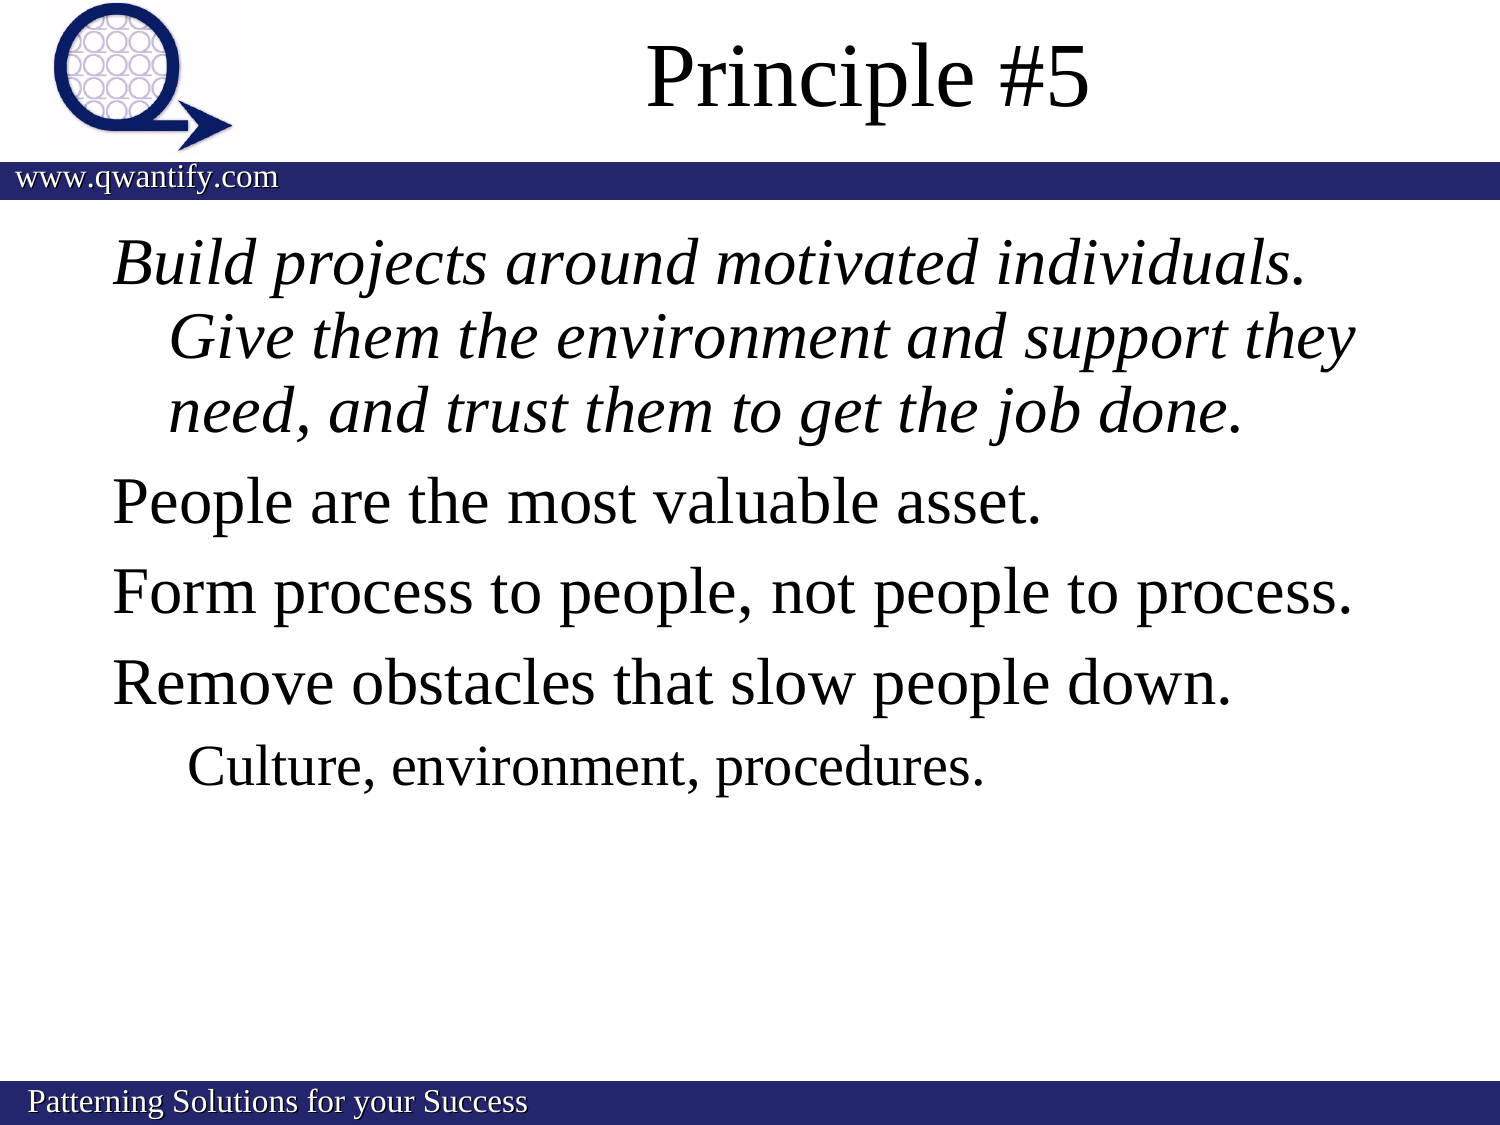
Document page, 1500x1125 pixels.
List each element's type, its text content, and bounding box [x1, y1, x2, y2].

picture [50, 0, 238, 157]
picture [0, 162, 1500, 200]
list Build projects around motivated individuals. Give them the environment and support they need, and trust them to get the job done. People are the most valuable asset. Form process to people, not people to process. Remove obstacles that slow people down. Culture, environment, procedures. [112, 224, 1388, 1076]
title Principle #5 [287, 0, 1450, 193]
picture [0, 1081, 1500, 1125]
